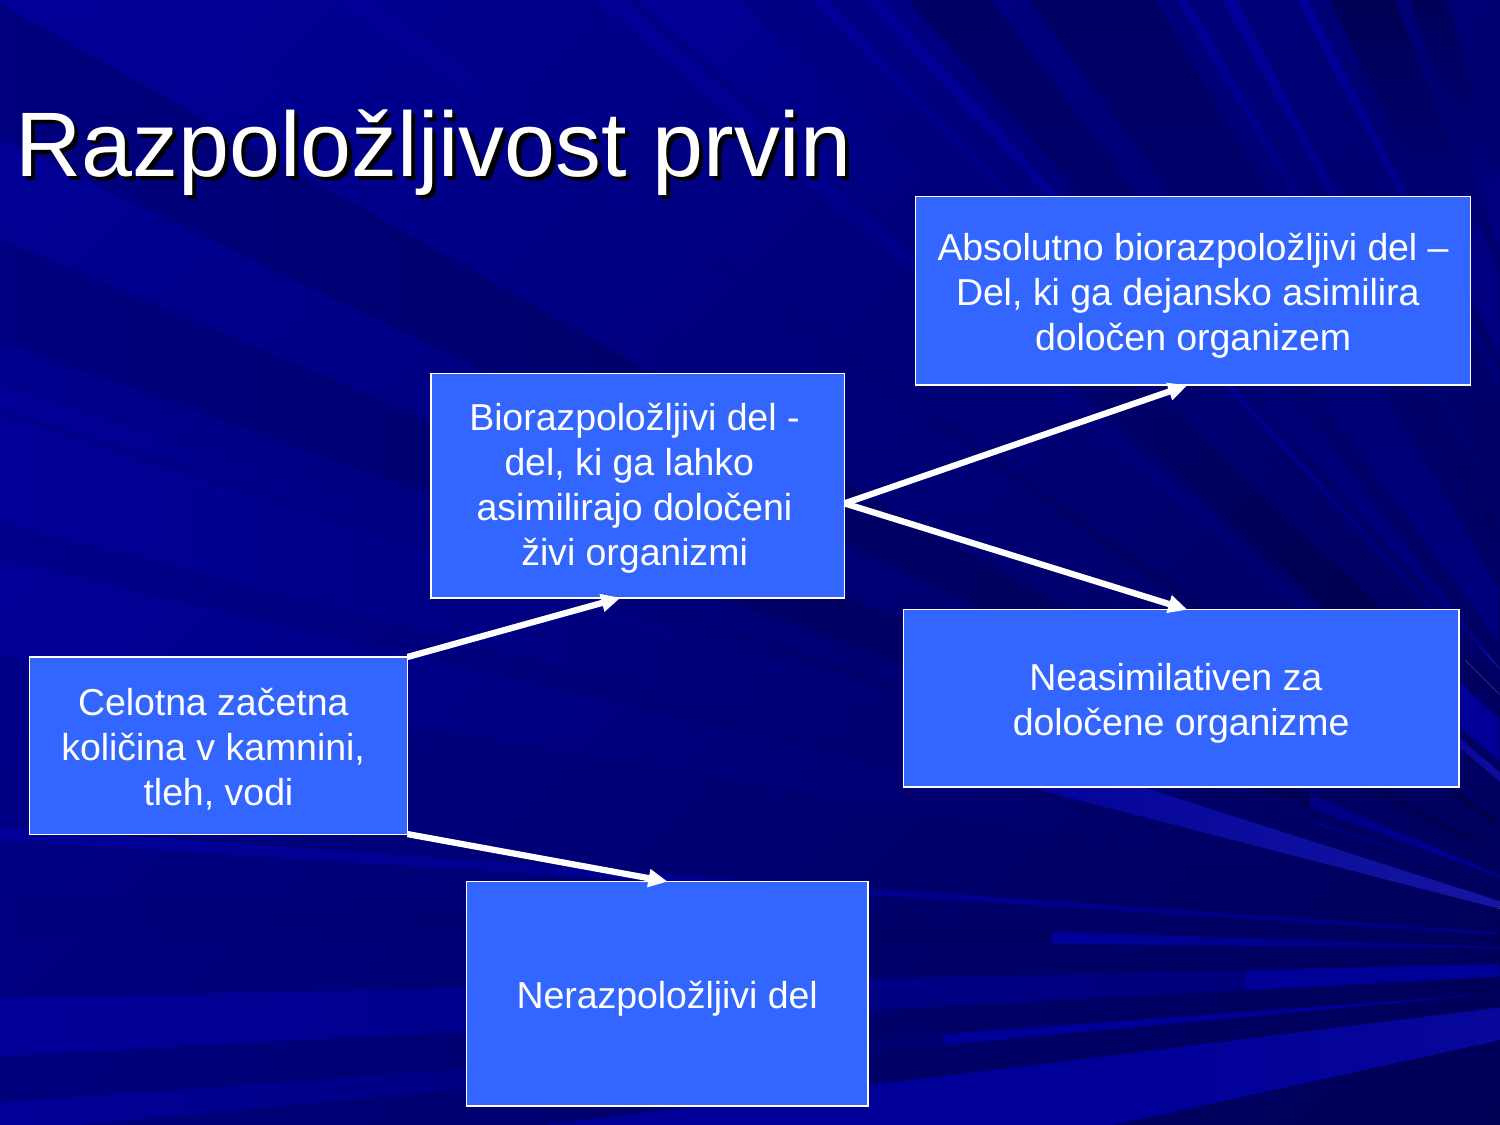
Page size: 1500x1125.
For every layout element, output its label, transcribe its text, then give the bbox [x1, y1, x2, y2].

text_box Neasimilativen za določene organizme [903, 609, 1459, 787]
text_box Nerazpoložljivi del [466, 881, 868, 1106]
text_box Biorazpoložljivi del - del, ki ga lahko asimilirajo določeni živi organizmi [430, 385, 839, 581]
title Razpoložljivost prvin [0, 45, 869, 234]
text_box Celotna začetna količina v kamnini, tleh, vodi [29, 656, 408, 835]
text_box [430, 373, 845, 598]
text_box Absolutno biorazpoložljivi del – Del, ki ga dejansko asimilira določen organizem [915, 196, 1471, 386]
